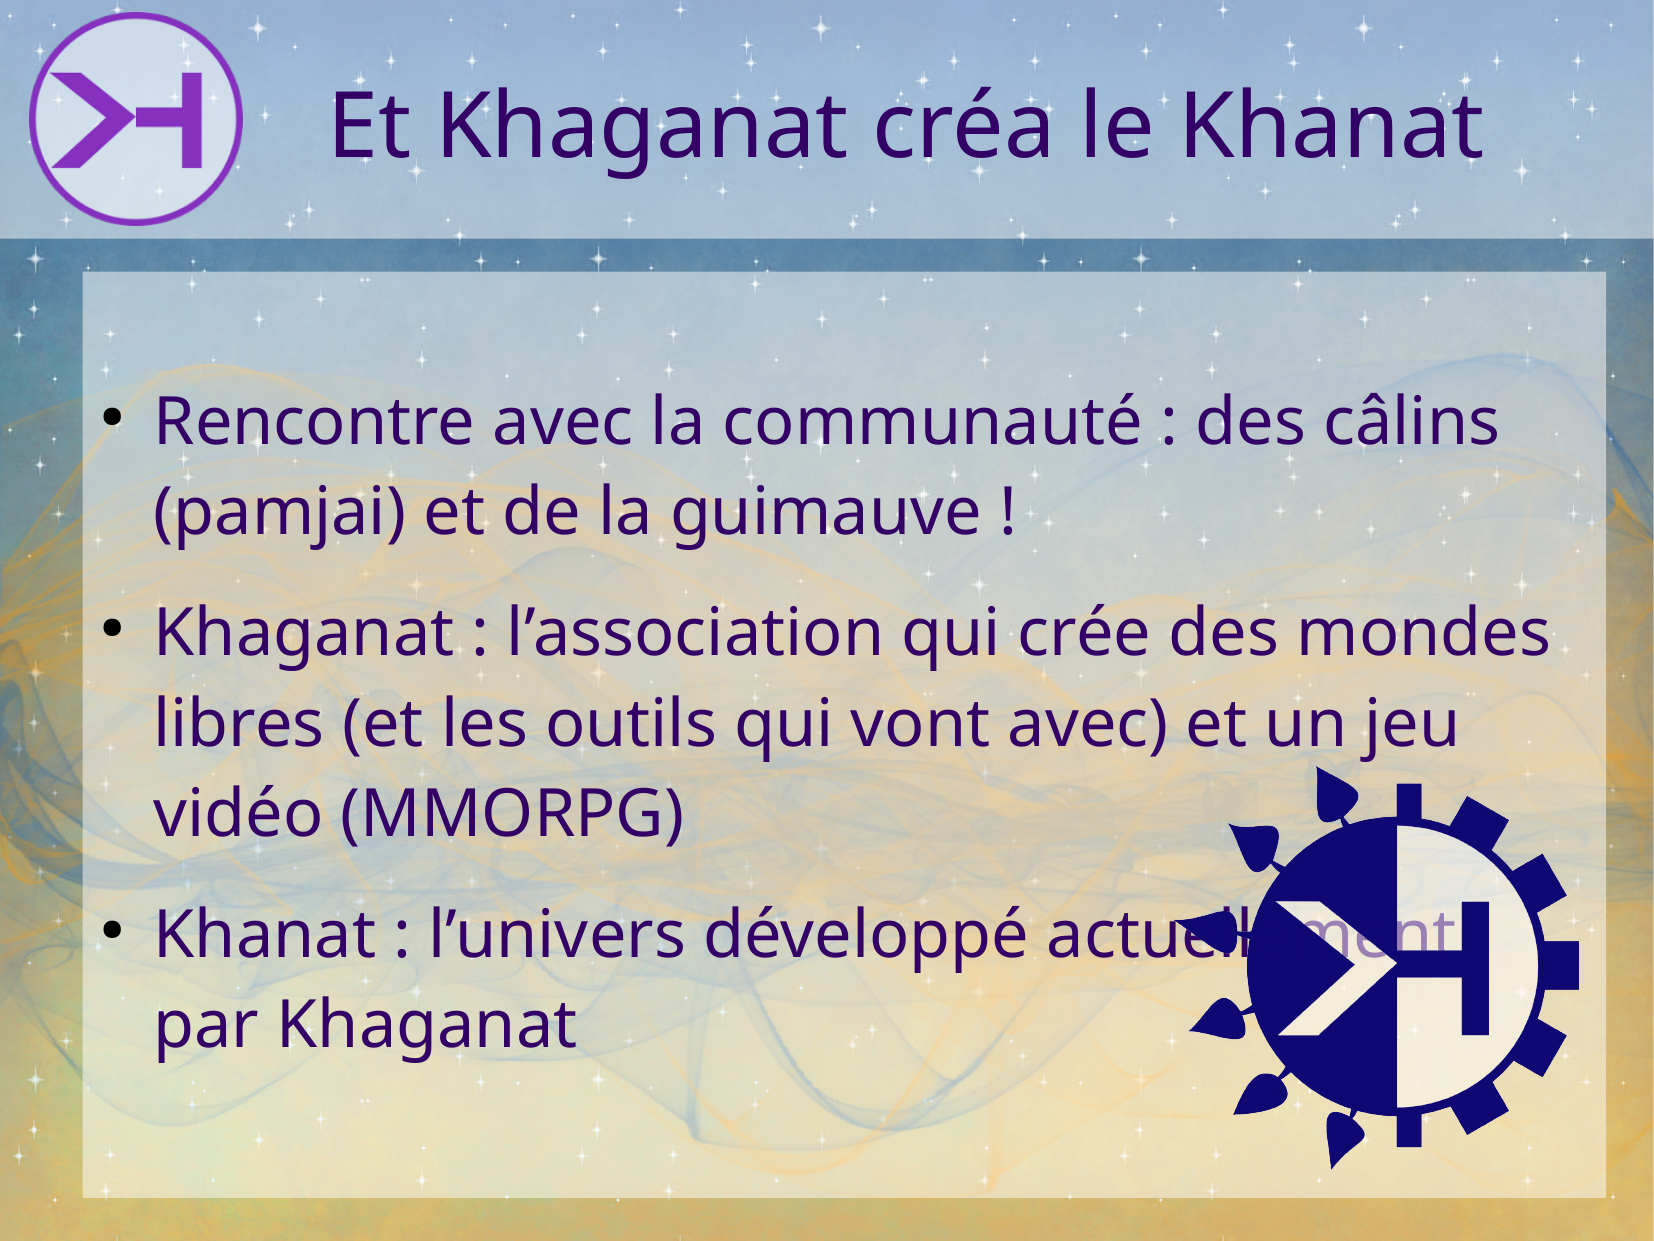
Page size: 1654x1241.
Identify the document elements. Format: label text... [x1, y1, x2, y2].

list Rencontre avec la communauté : des câlins (pamjai) et de la guimauve ! Khaganat : l’association qui crée des mondes libres (et les outils qui vont avec) et un jeu vidéo (MMORPG) Khanat : l’univers développé actuellement par Khaganat [82, 372, 1571, 1241]
title Et Khaganat créa le Khanat [242, 18, 1571, 226]
picture [1173, 766, 1579, 1170]
picture [29, 12, 243, 226]
picture [0, 239, 1654, 1241]
